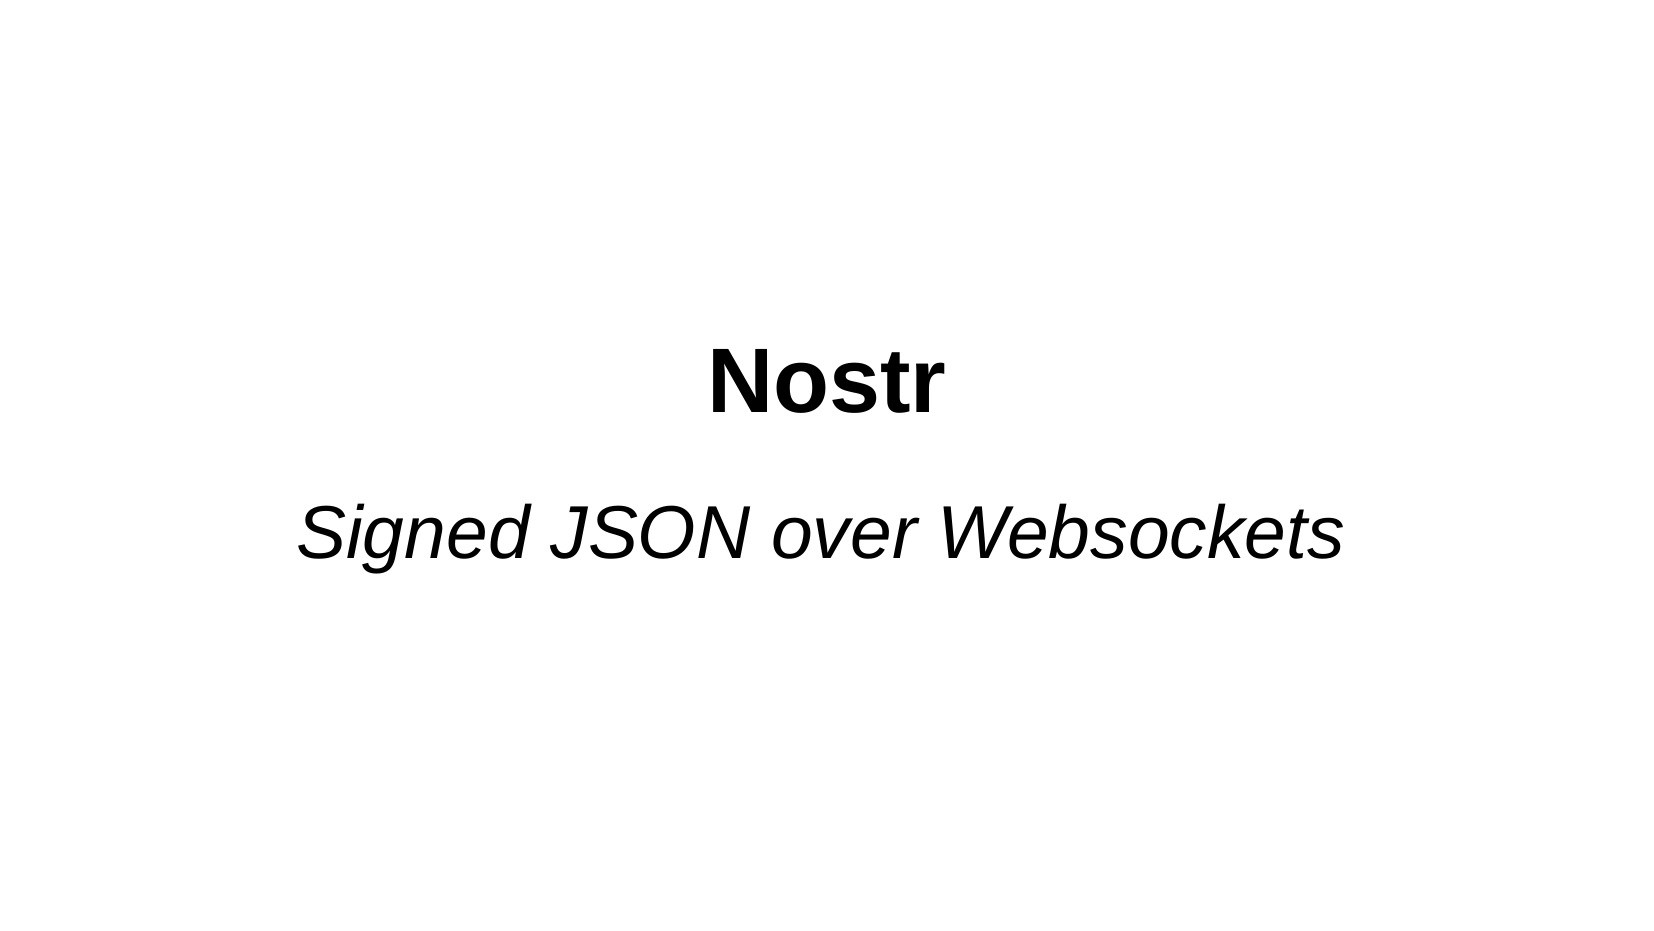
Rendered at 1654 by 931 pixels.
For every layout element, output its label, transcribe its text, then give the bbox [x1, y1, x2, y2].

title Signed JSON over Websockets [76, 490, 1565, 659]
title Nostr [82, 329, 1571, 535]
